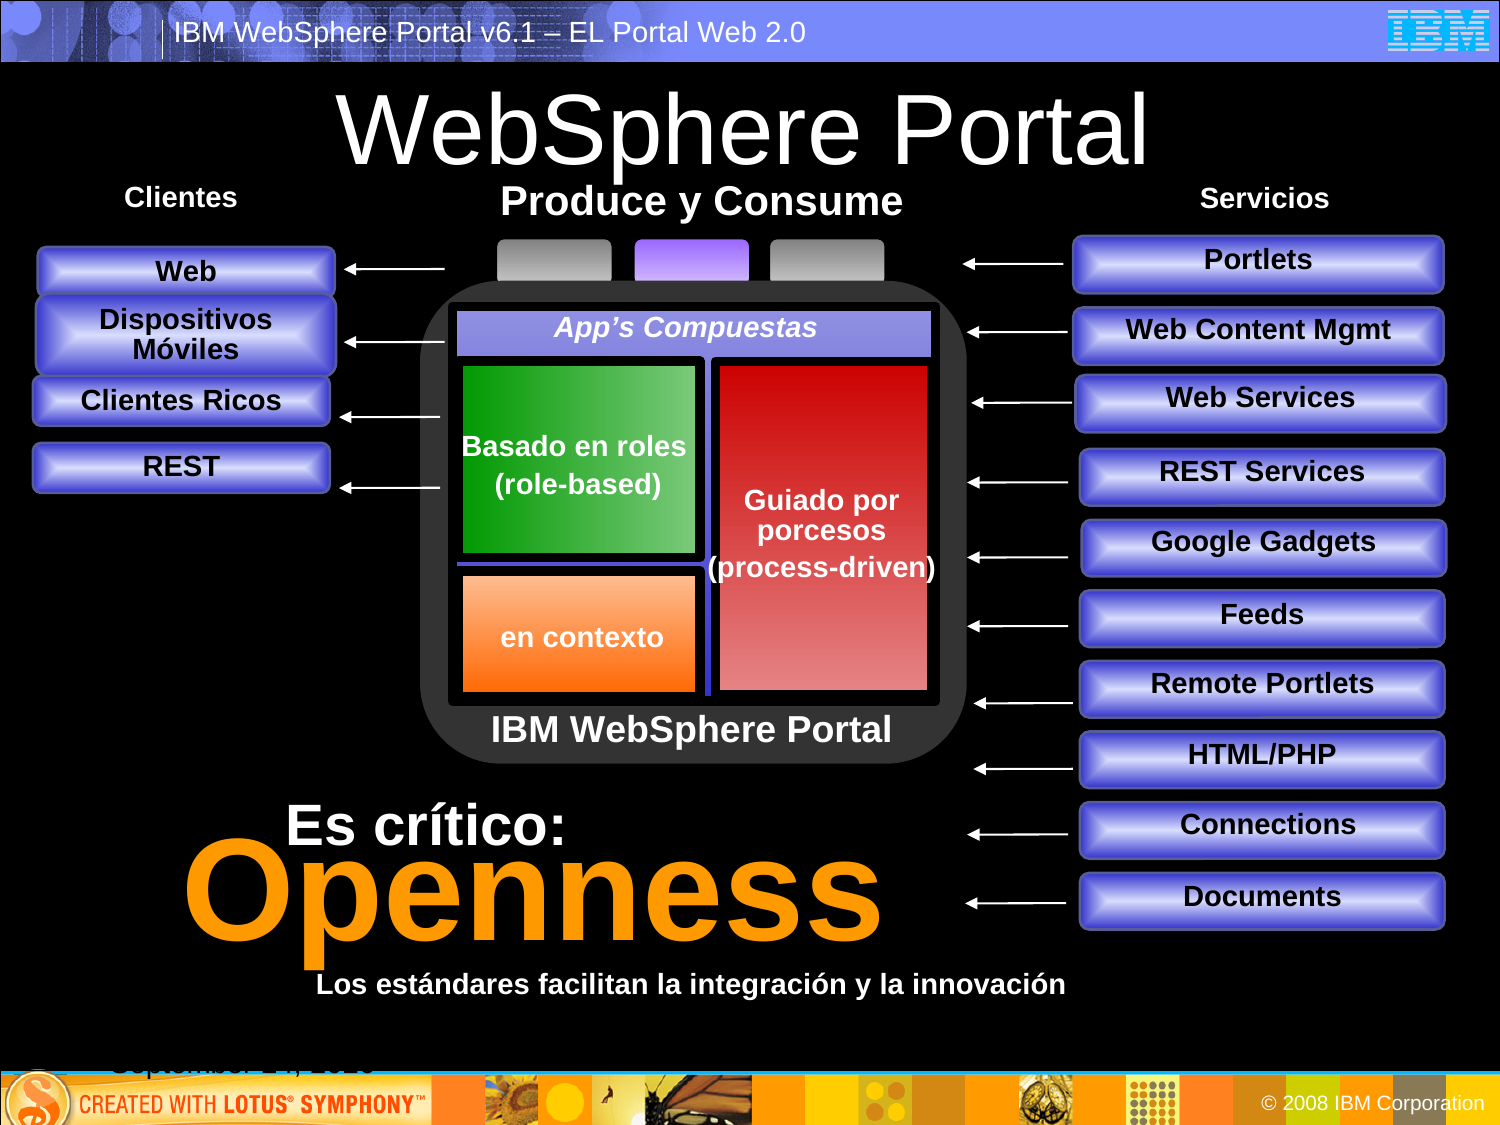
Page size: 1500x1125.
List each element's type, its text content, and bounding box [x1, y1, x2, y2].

text_box [1079, 731, 1445, 789]
text_box Documents [1098, 875, 1427, 923]
text_box Openness [410, 874, 440, 893]
text_box Clientes Ricos [32, 375, 330, 426]
text_box [1075, 374, 1446, 433]
text_box [1079, 802, 1445, 859]
text_box Feeds [1098, 592, 1427, 641]
text_box Portlets [1091, 237, 1425, 286]
text_box App’s Compuestas [473, 305, 898, 354]
text_box [1073, 307, 1444, 365]
text_box Es crítico: [270, 787, 902, 870]
text_box Web [37, 247, 335, 296]
picture [1, 1071, 1500, 1125]
text_box [1073, 235, 1444, 294]
text_box Openness [208, 855, 267, 925]
text_box Google Gadgets [1100, 520, 1428, 568]
text_box REST Services [1098, 450, 1427, 498]
title WebSphere Portal [14, 59, 1500, 194]
text_box Servicios [1101, 179, 1429, 225]
text_box Openness [324, 870, 901, 955]
text_box [1081, 519, 1447, 577]
text_box Basado en roles (role-based) [446, 425, 711, 508]
text_box [1079, 872, 1445, 930]
text_box Guiado por porcesos (process-driven) [681, 478, 962, 592]
picture [1, 1, 1499, 62]
text_box [1080, 710, 1445, 718]
text_box Connections [1098, 803, 1439, 851]
text_box Openness [669, 874, 699, 893]
text_box Dispositivos Móviles [35, 293, 337, 377]
text_box en contexto [485, 616, 680, 662]
text_box Los estándares facilitan la integración y la innovación [300, 955, 1466, 1015]
text_box Web Services [1094, 375, 1428, 424]
text_box [1079, 590, 1445, 648]
text_box IBM WebSphere Portal [454, 702, 930, 762]
text_box Openness [166, 801, 304, 980]
text_box Produce y Consume [485, 174, 920, 232]
text_box HTML/PHP [1098, 733, 1427, 781]
text_box Clientes [17, 194, 345, 224]
text_box Web Content Mgmt [1091, 308, 1425, 356]
text_box Openness [324, 875, 356, 928]
text_box [420, 238, 967, 751]
text_box [1079, 448, 1445, 506]
text_box REST [32, 442, 330, 493]
text_box Remote Portlets [1075, 662, 1450, 710]
